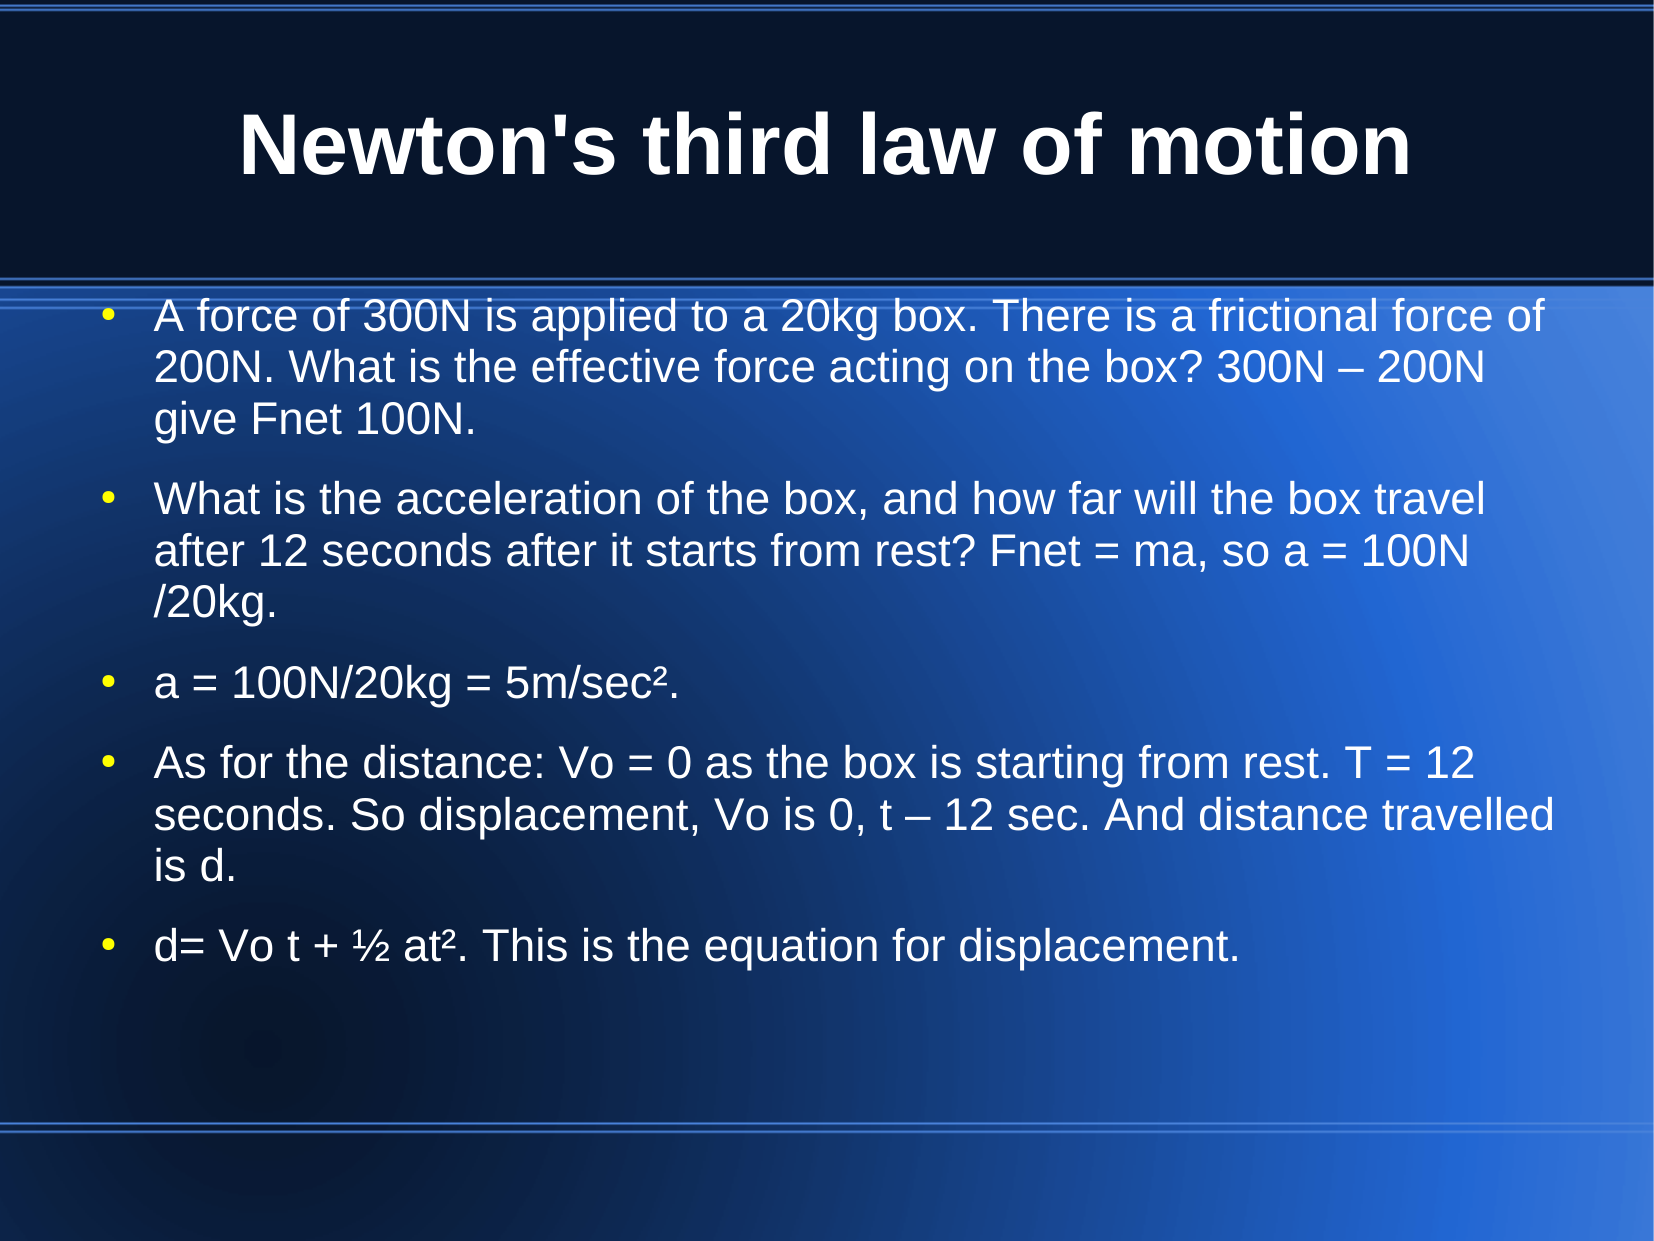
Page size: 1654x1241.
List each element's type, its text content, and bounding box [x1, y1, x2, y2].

title Newton's third law of motion [82, 40, 1571, 249]
list A force of 300N is applied to a 20kg box. There is a frictional force of 200N. What is the effective force acting on the box? 300N – 200N give Fnet 100N. What is the acceleration of the box, and how far will the box travel after 12 seconds after it starts from rest? Fnet = ma, so a = 100N /20kg. a = 100N/20kg = 5m/sec². As for the distance: Vo = 0 as the box is starting from rest. T = 12 seconds. So displacement, Vo is 0, t – 12 sec. And distance travelled is d. d= Vo t + ½ at². This is the equation for displacement. [82, 290, 1571, 1109]
picture [0, 0, 1654, 1241]
